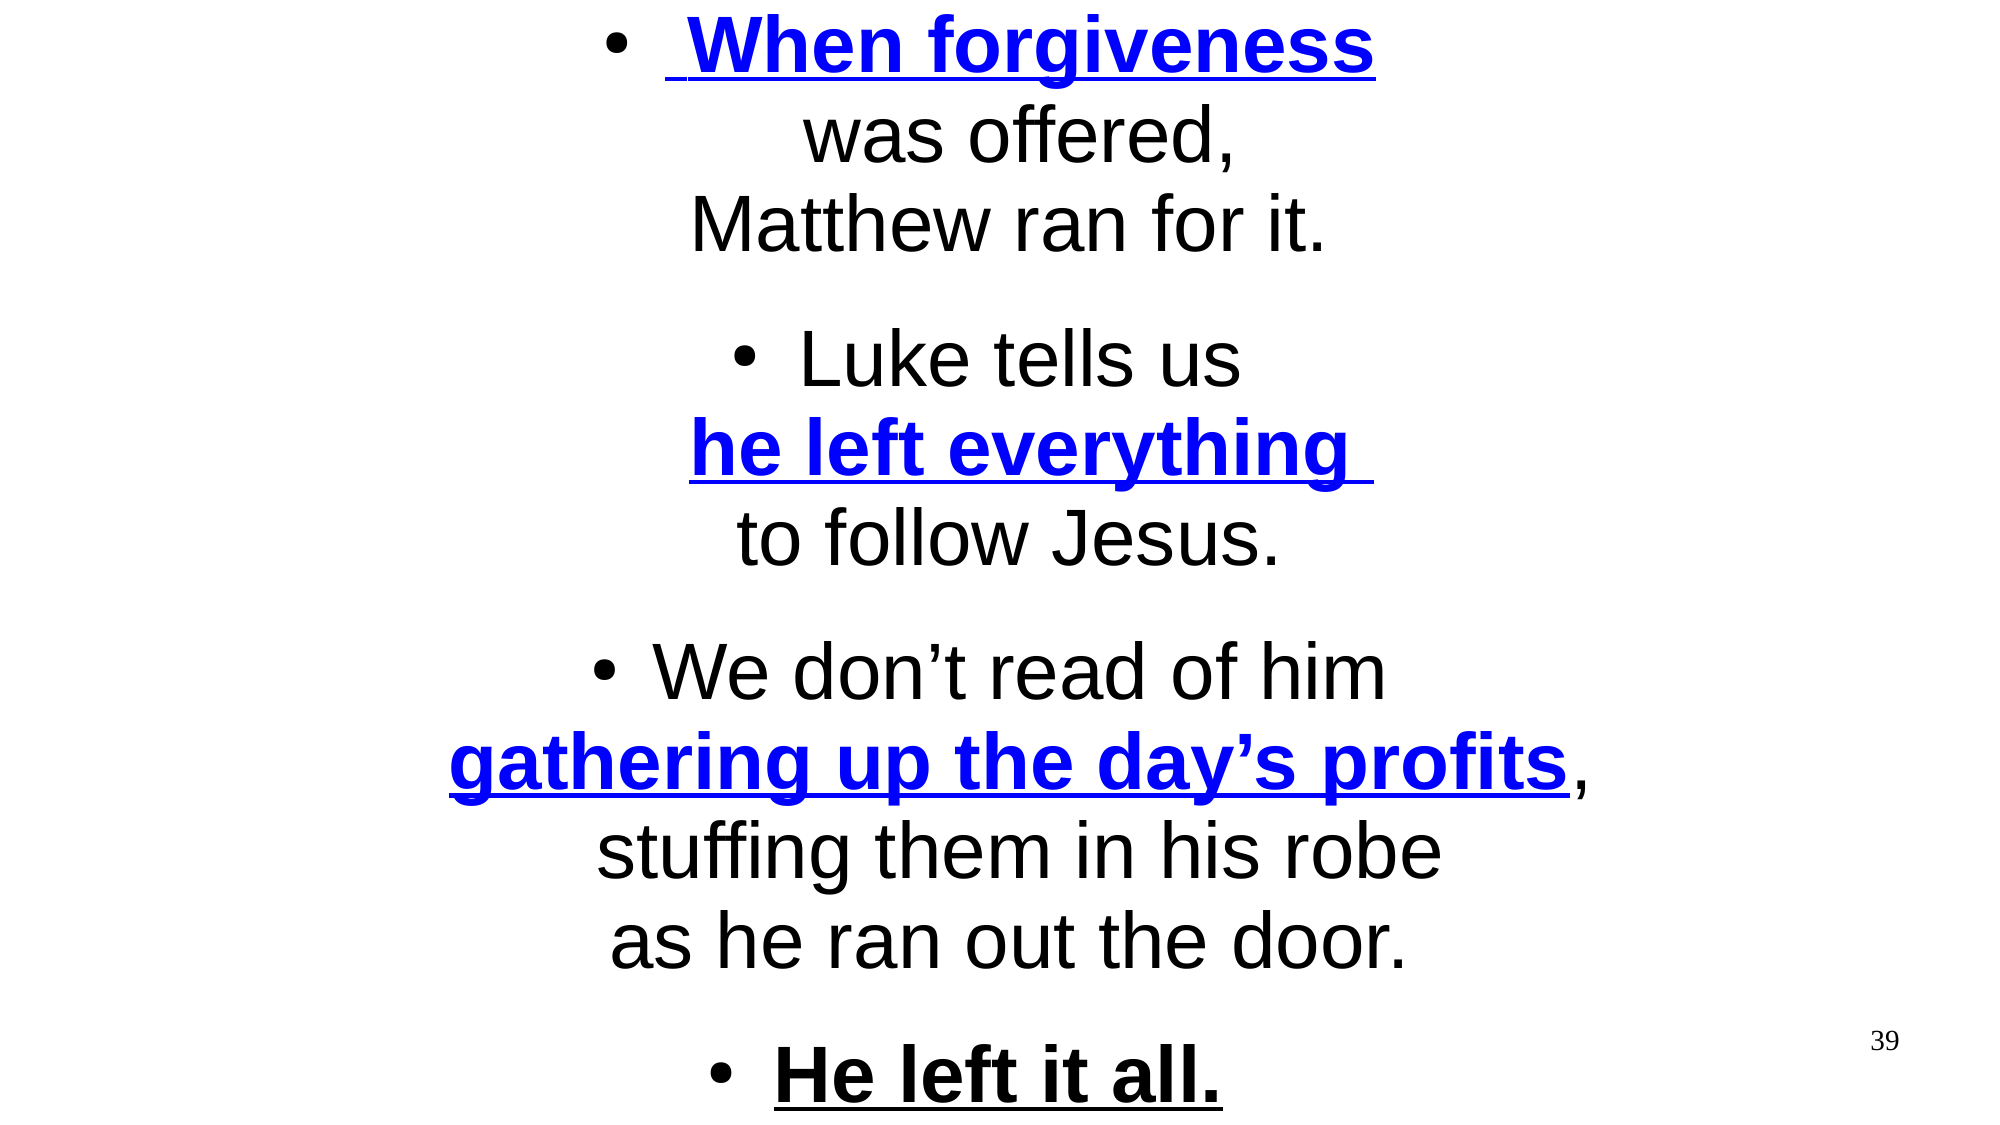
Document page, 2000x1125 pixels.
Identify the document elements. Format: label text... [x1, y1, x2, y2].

list When forgiveness was offered, Matthew ran for it. Luke tells us he left everything to follow Jesus. We don’t read of him gathering up the day’s profits, stuffing them in his robe as he ran out the door. He left it all. [0, 0, 1996, 1123]
